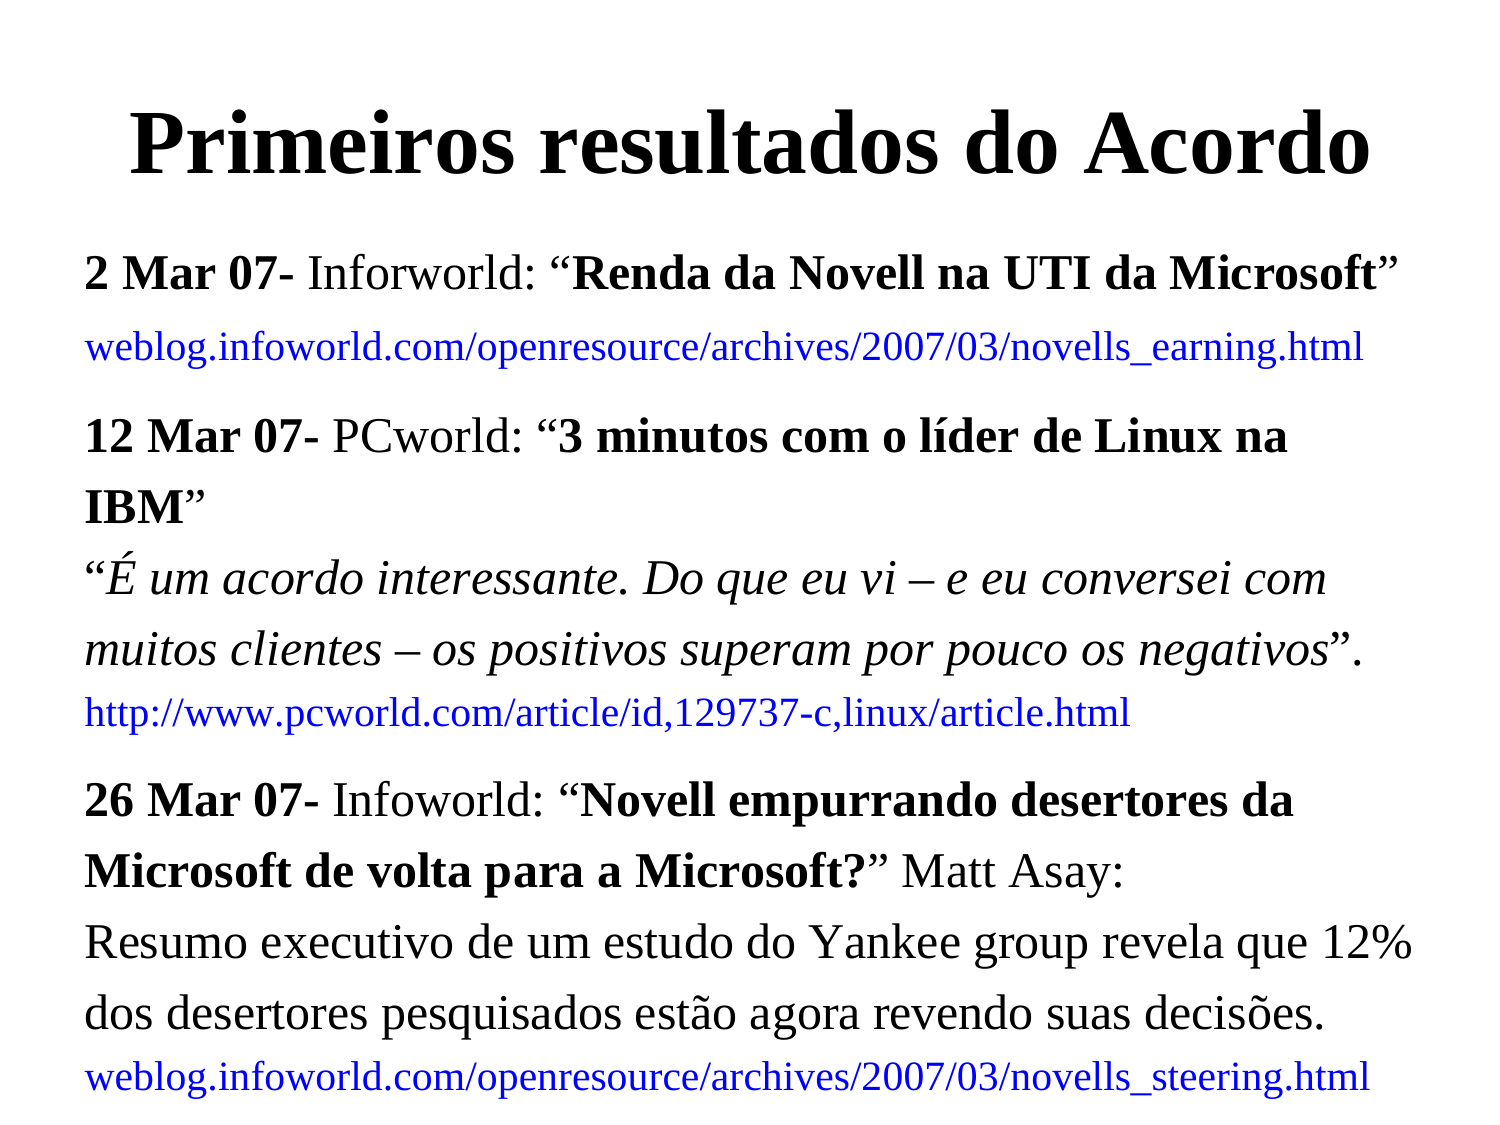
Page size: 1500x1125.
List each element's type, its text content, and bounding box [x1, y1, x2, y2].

text_box 2 Mar 07- Inforworld: “Renda da Novell na UTI da Microsoft” weblog.infoworld.com/openresource/archives/2007/03/novells_earning.html 12 Mar 07- PCworld: “3 minutos com o líder de Linux na IBM” “É um acordo interessante. Do que eu vi – e eu conversei com muitos clientes – os positivos superam por pouco os negativos”. http://www.pcworld.com/article/id,129737-c,linux/article.html 26 Mar 07- Infoworld: “Novell empurrando desertores da Microsoft de volta para a Microsoft?” Matt Asay: Resumo executivo de um estudo do Yankee group revela que 12% dos desertores pesquisados estão agora revendo suas decisões. weblog.infoworld.com/openresource/archives/2007/03/novells_steering.html [84, 229, 1421, 1014]
title Primeiros resultados do Acordo [87, 62, 1416, 223]
